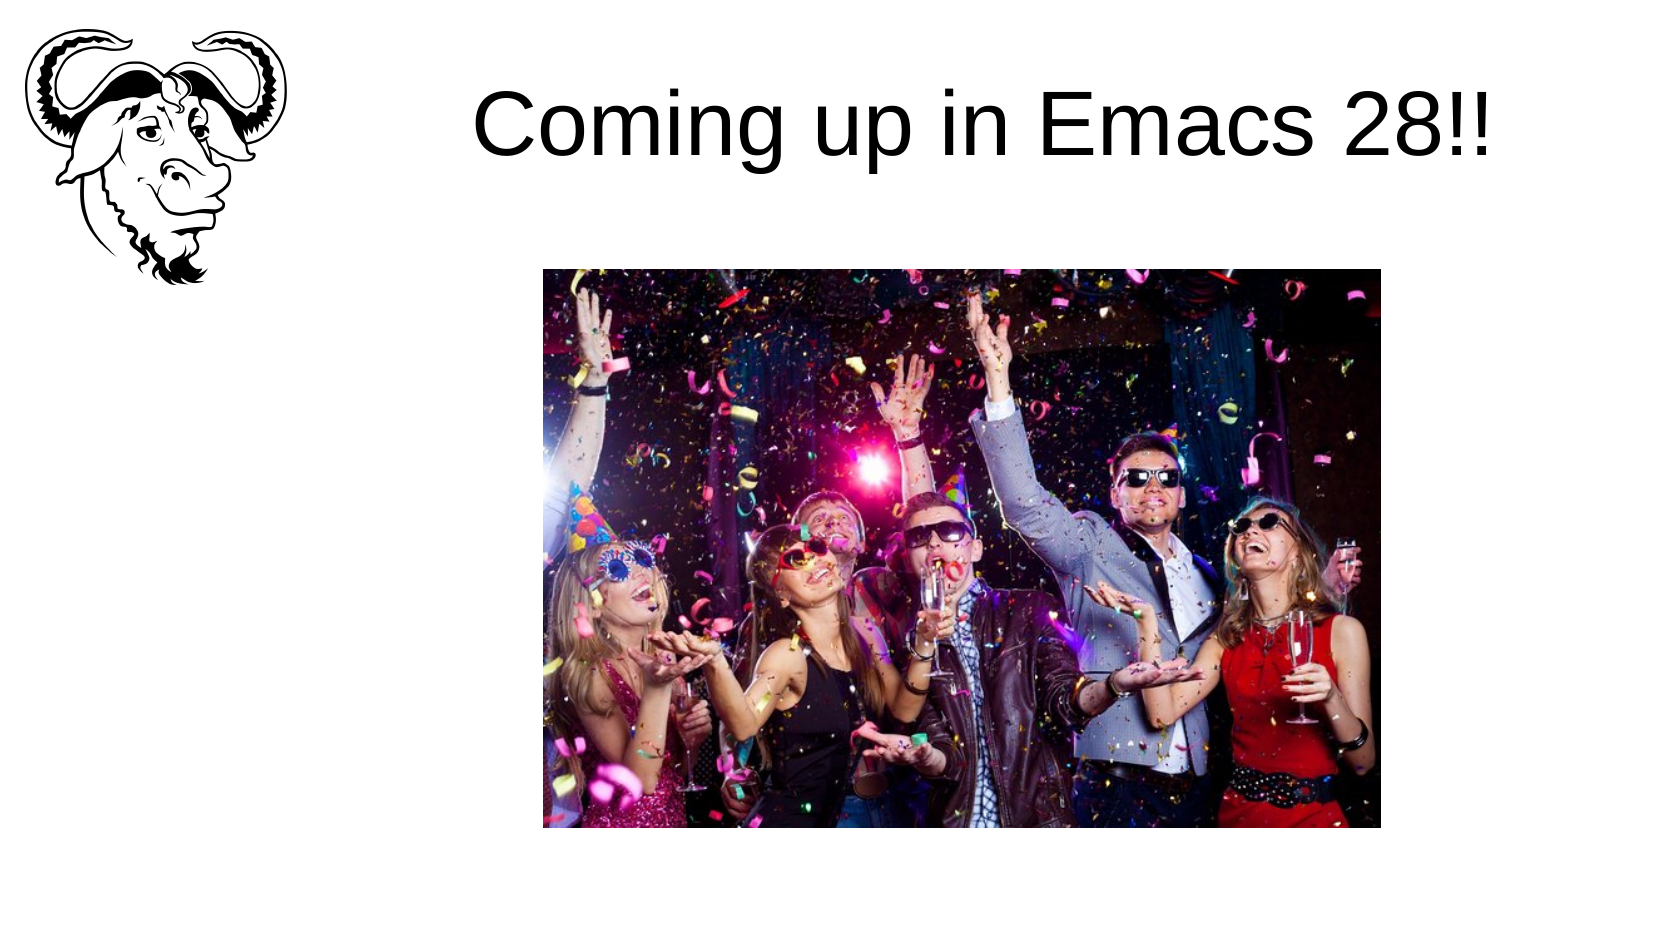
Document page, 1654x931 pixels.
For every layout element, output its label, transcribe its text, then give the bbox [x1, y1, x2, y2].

picture [25, 29, 287, 285]
picture [543, 269, 1381, 828]
title Coming up in Emacs 28!! [438, 37, 1530, 211]
